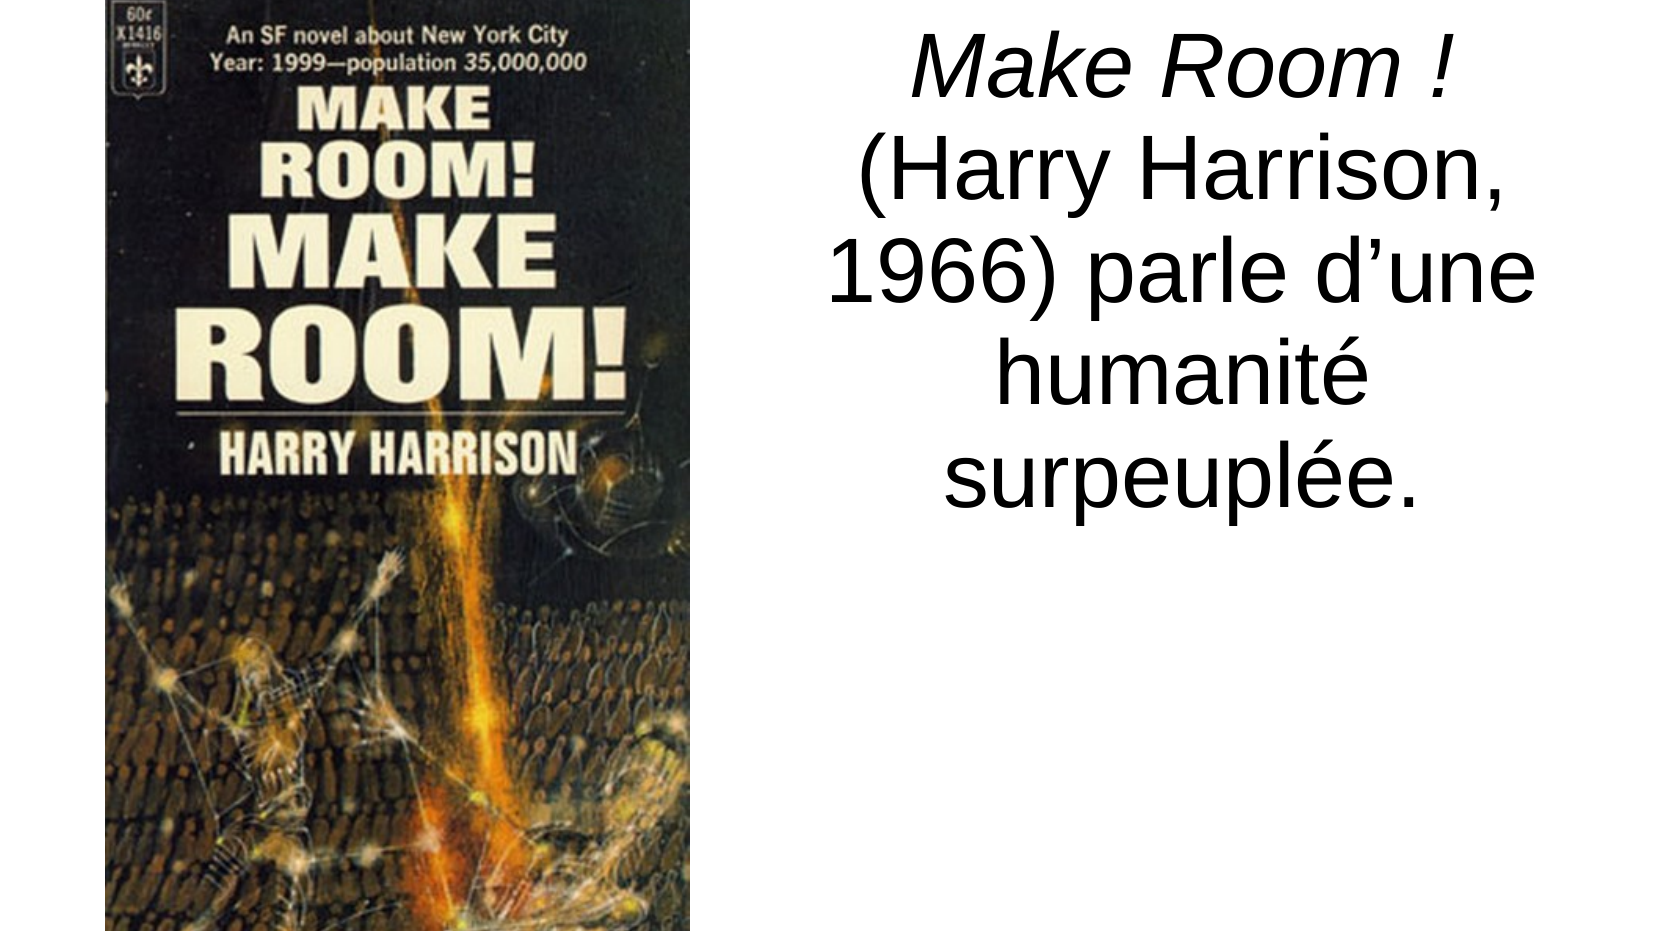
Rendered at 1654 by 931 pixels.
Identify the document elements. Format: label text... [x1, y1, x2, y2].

picture [105, 0, 690, 931]
title Make Room ! (Harry Harrison, 1966) parle d’une humanité surpeuplée. [800, 14, 1565, 527]
